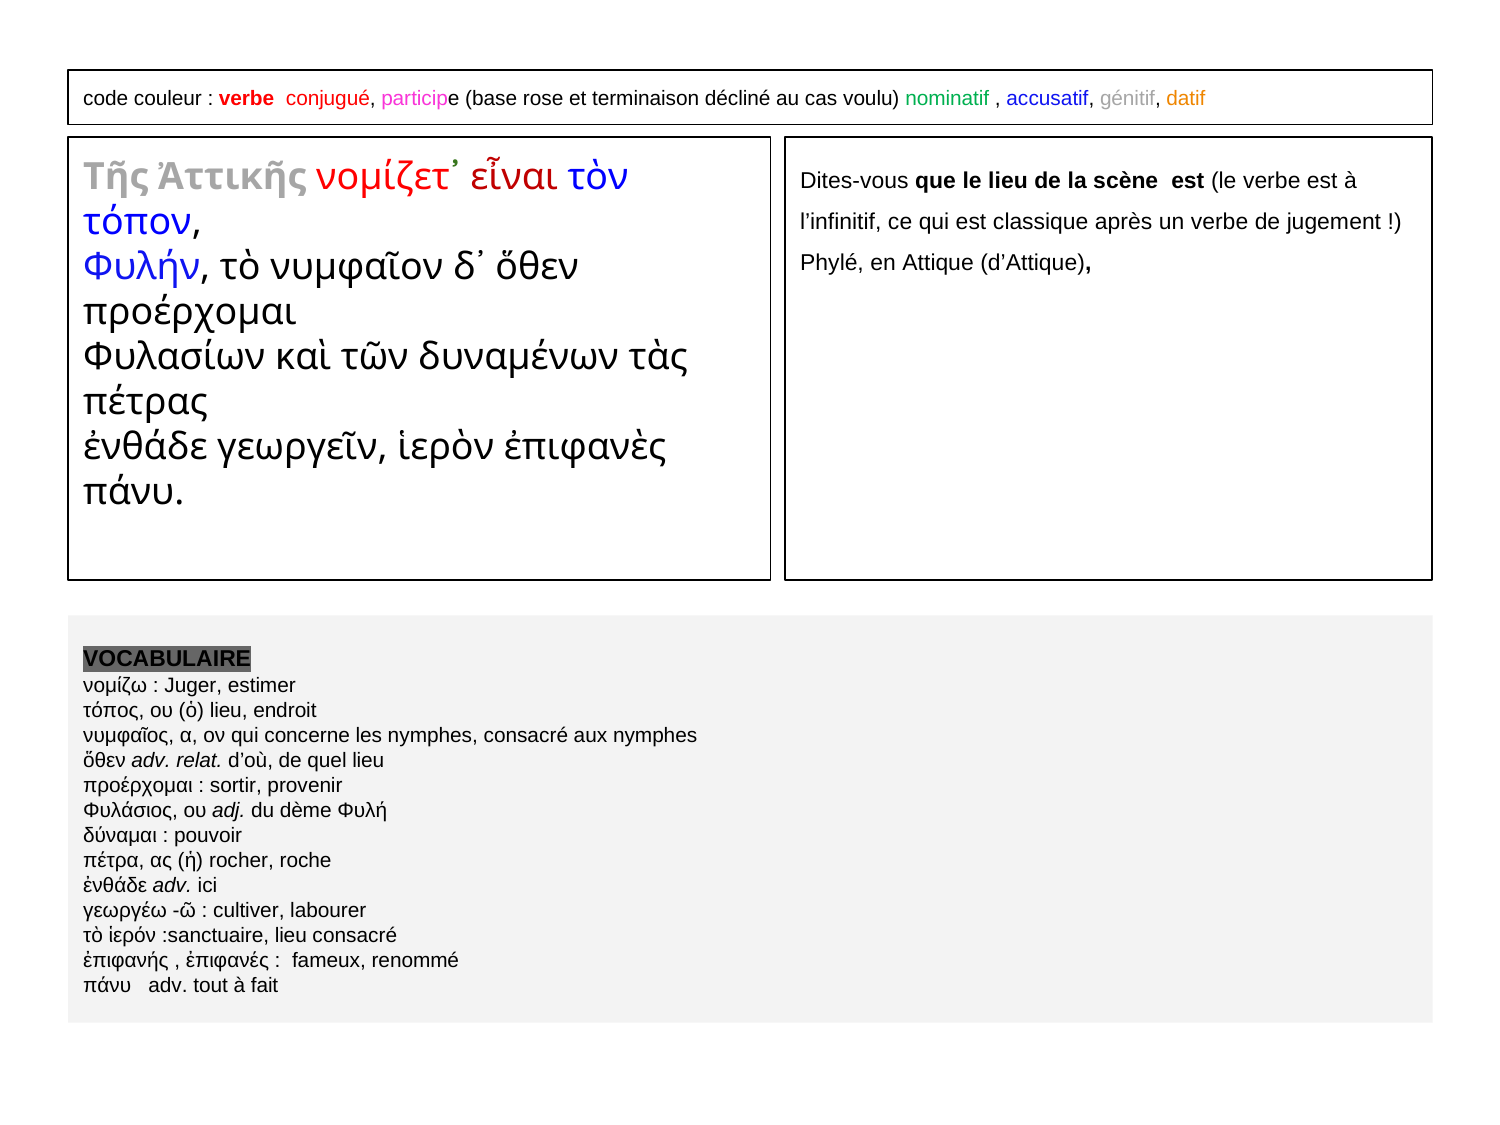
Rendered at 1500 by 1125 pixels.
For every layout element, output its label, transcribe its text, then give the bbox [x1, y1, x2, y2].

text_box code couleur : verbe conjugué, participe (base rose et terminaison décliné au cas voulu) nominatif , accusatif, génitif, datif [68, 70, 1433, 125]
text_box Τῆς Ἀττικῆς νομίζετ᾽ εἶναι τὸν τόπον, Φυλήν, τὸ νυμφαῖον δ᾽ ὅθεν προέρχομαι Φυλασίων καὶ τῶν δυναμένων τὰς πέτρας ἐνθάδε γεωργεῖν, ἱερὸν ἐπιφανὲς πάνυ. [68, 136, 771, 581]
text_box VOCABULAIRE νομίζω : Juger, estimer τόπος, ου (ὁ) lieu, endroit νυμφαῖος, α, ον qui concerne les nymphes, consacré aux nymphes ὅθεν adv. relat. d’où, de quel lieu προέρχομαι : sortir, provenir Φυλάσιος, ου adj. du dème Φυλή δύναμαι : pouvoir πέτρα, ας (ἡ) rocher, roche ἐνθάδε adv. ici γεωργέω -ῶ : cultiver, labourer τὸ ἱερόν :sanctuaire, lieu consacré ἐπιφανής , ἐπιφανές : fameux, renommé πάνυ adv. tout à fait [68, 615, 1433, 1023]
text_box Dites-vous que le lieu de la scène est (le verbe est à l’infinitif, ce qui est classique après un verbe de jugement !) Phylé, en Attique (d’Attique), [785, 136, 1432, 581]
